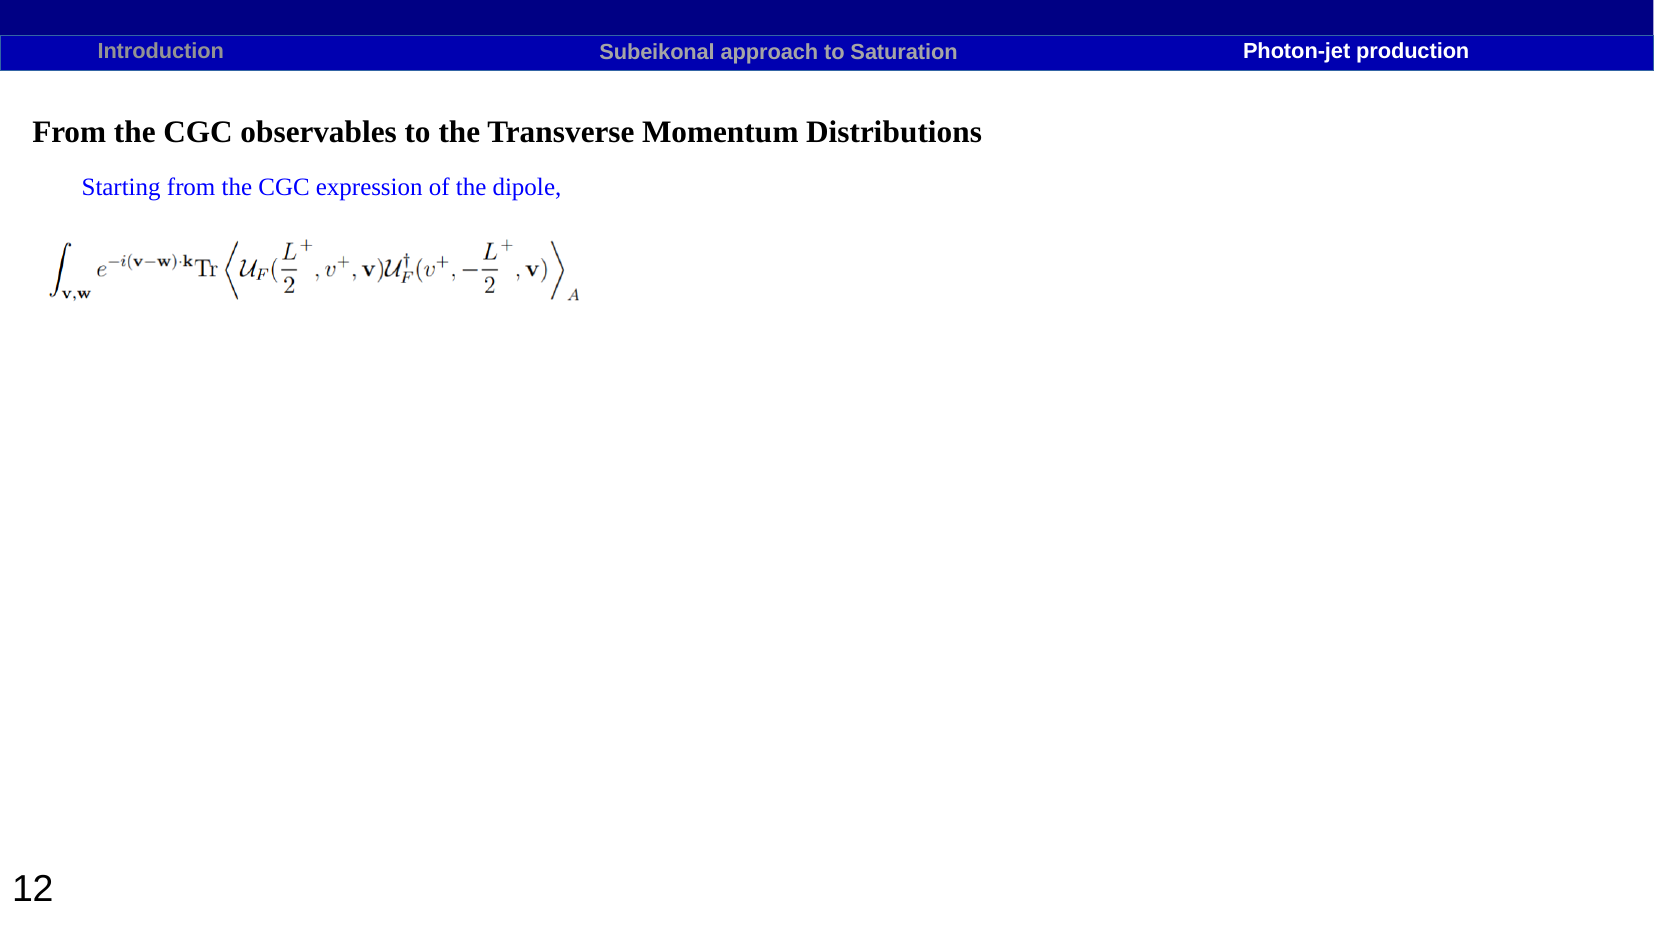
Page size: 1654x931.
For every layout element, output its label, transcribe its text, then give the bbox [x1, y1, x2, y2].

text_box Starting from the CGC expression of the dipole, [66, 165, 626, 231]
text_box <numéro> [0, 860, 626, 931]
text_box [0, 0, 1654, 71]
picture [47, 224, 579, 306]
text_box Introduction [82, 31, 697, 71]
text_box From the CGC observables to the Transverse Momentum Distributions [0, 107, 1229, 154]
text_box Photon-jet production [1228, 31, 1524, 71]
text_box Subeikonal approach to Saturation [584, 32, 1199, 80]
